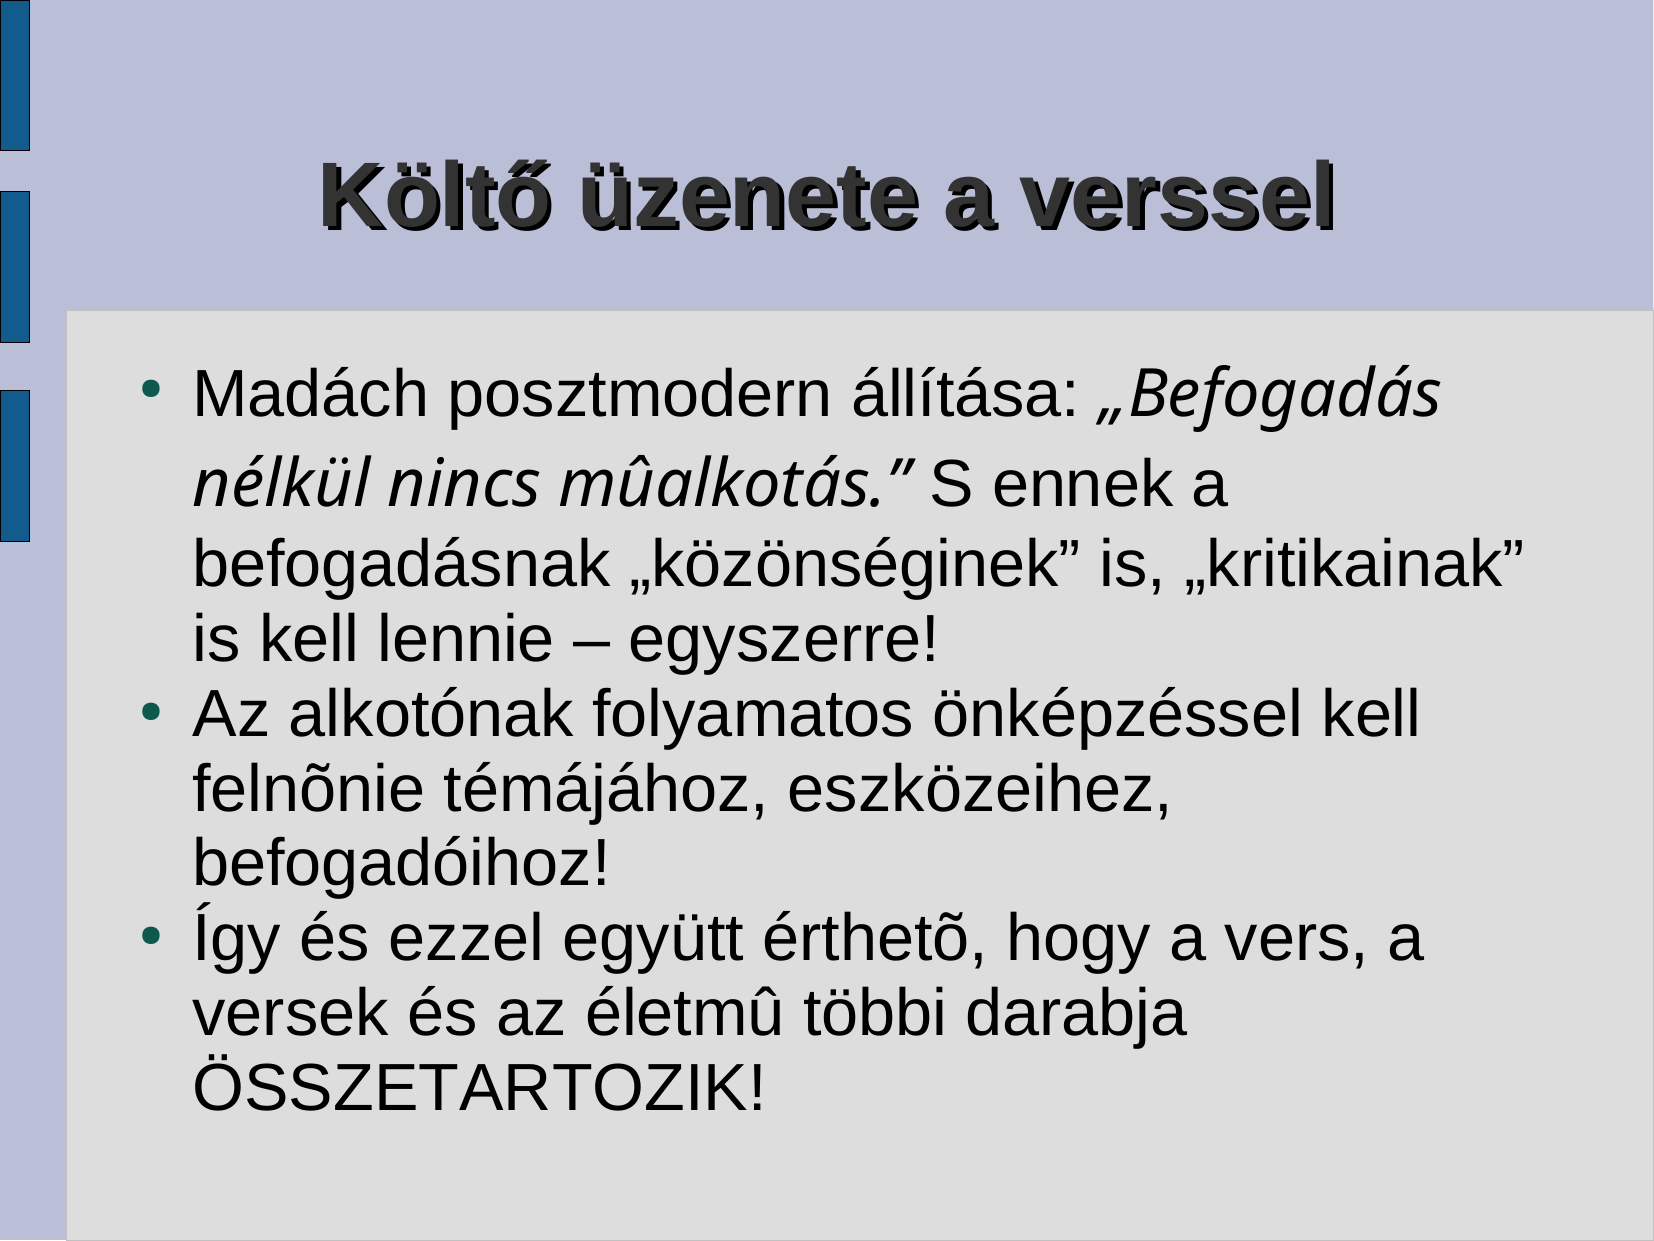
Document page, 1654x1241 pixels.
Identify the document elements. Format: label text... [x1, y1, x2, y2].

list Madách posztmodern állítása: „Befogadás nélkül nincs mûalkotás.” S ennek a befogadásnak „közönséginek” is, „kritikainak” is kell lennie – egyszerre! Az alkotónak folyamatos önképzéssel kell felnõnie témájához, eszközeihez, befogadóihoz! Így és ezzel együtt érthetõ, hogy a vers, a versek és az életmû többi darabja ÖSSZETARTOZIK! [121, 344, 1534, 1149]
title Költő üzenete a verssel [121, 91, 1534, 299]
